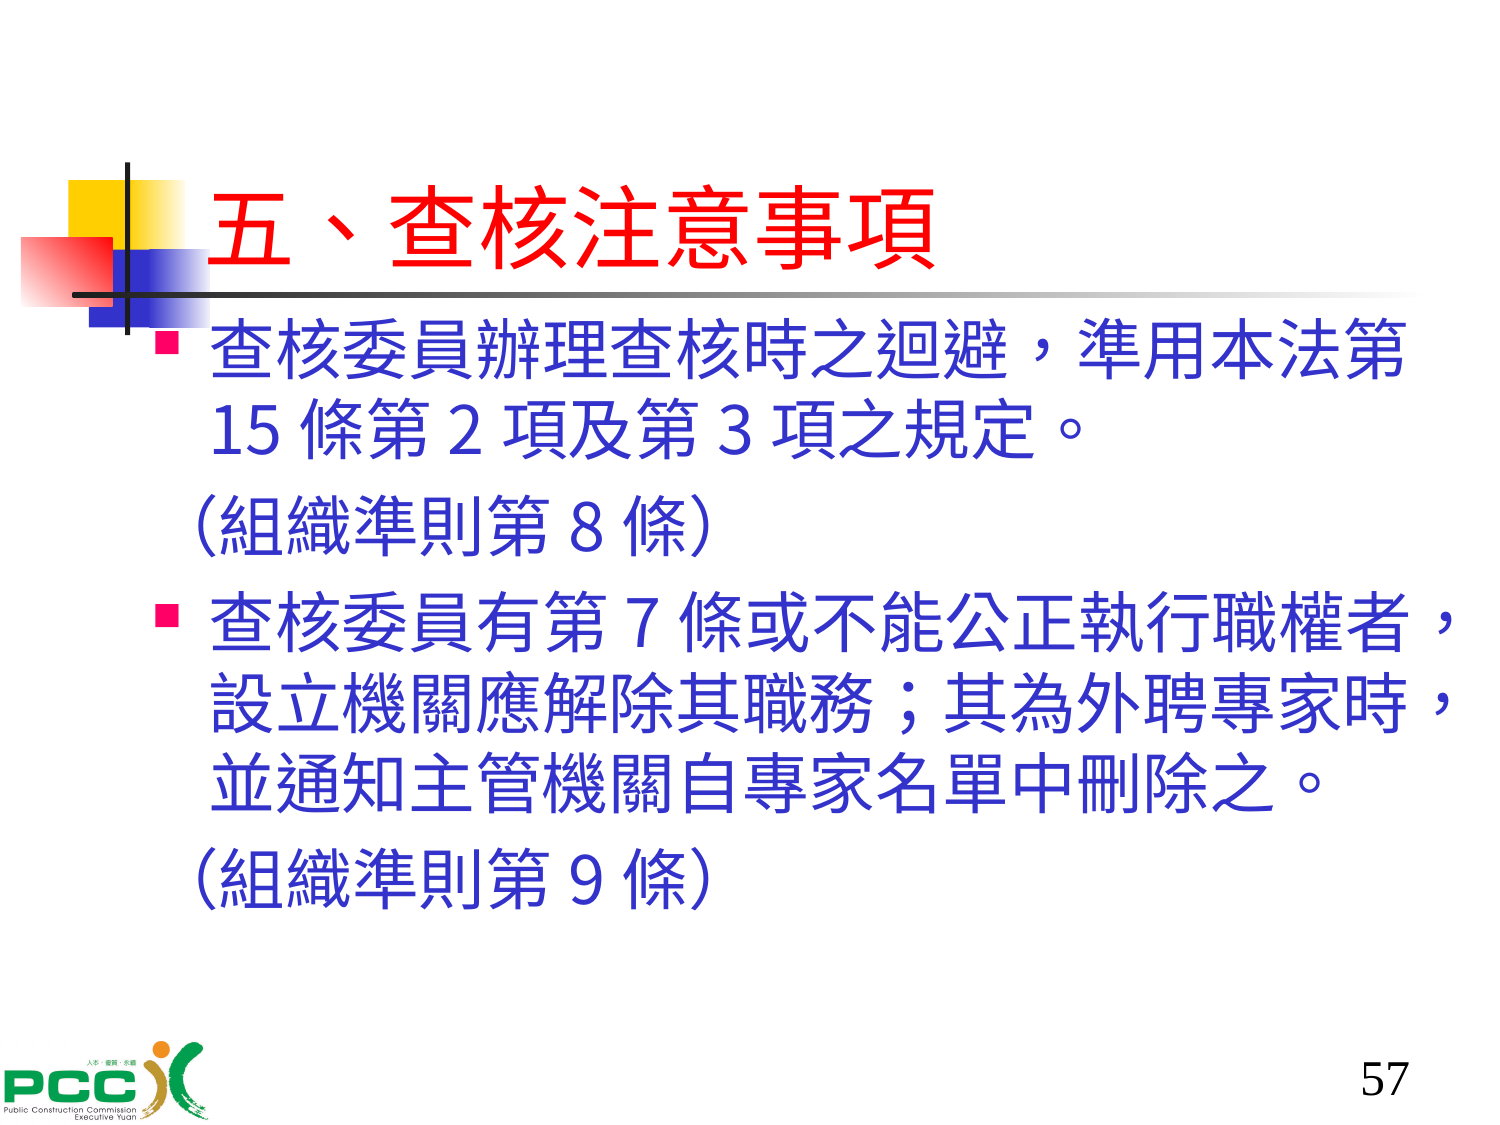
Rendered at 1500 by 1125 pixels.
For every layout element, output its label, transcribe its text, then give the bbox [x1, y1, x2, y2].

picture [0, 1037, 226, 1125]
title 五、查核注意事項 [188, 101, 1468, 289]
list 查核委員辦理查核時之迴避，準用本法第15條第2項及第3項之規定。 （組織準則第8條） 查核委員有第7條或不能公正執行職權者，設立機關應解除其職務；其為外聘專家時，並通知主管機關自專家名單中刪除之。 （組織準則第9條） [137, 299, 1469, 976]
